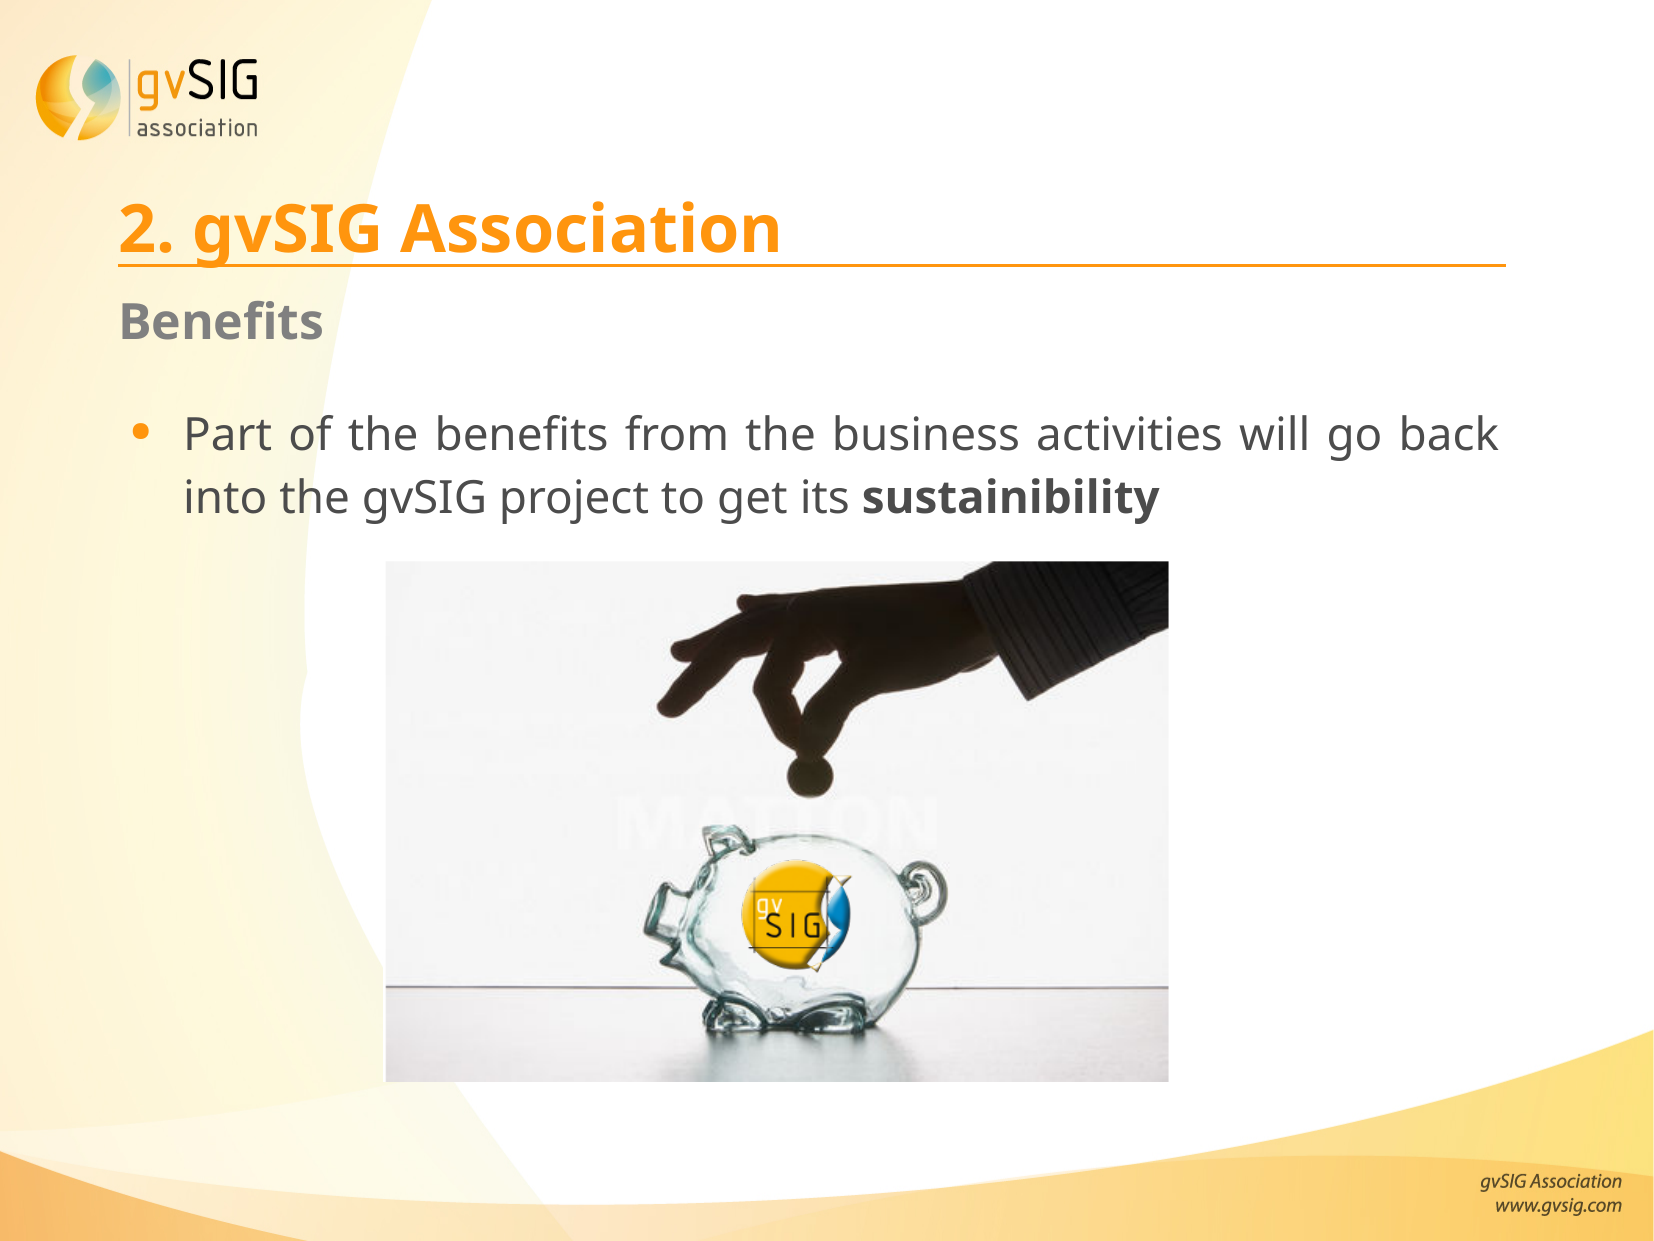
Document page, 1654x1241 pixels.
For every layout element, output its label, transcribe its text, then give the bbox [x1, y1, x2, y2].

title Benefits [118, 276, 1388, 365]
picture [0, 0, 1654, 1241]
title 2. gvSIG Association [118, 177, 1607, 276]
list Part of the benefits from the business activities will go back into the gvSIG project to get its sustainibility [112, 258, 1501, 637]
